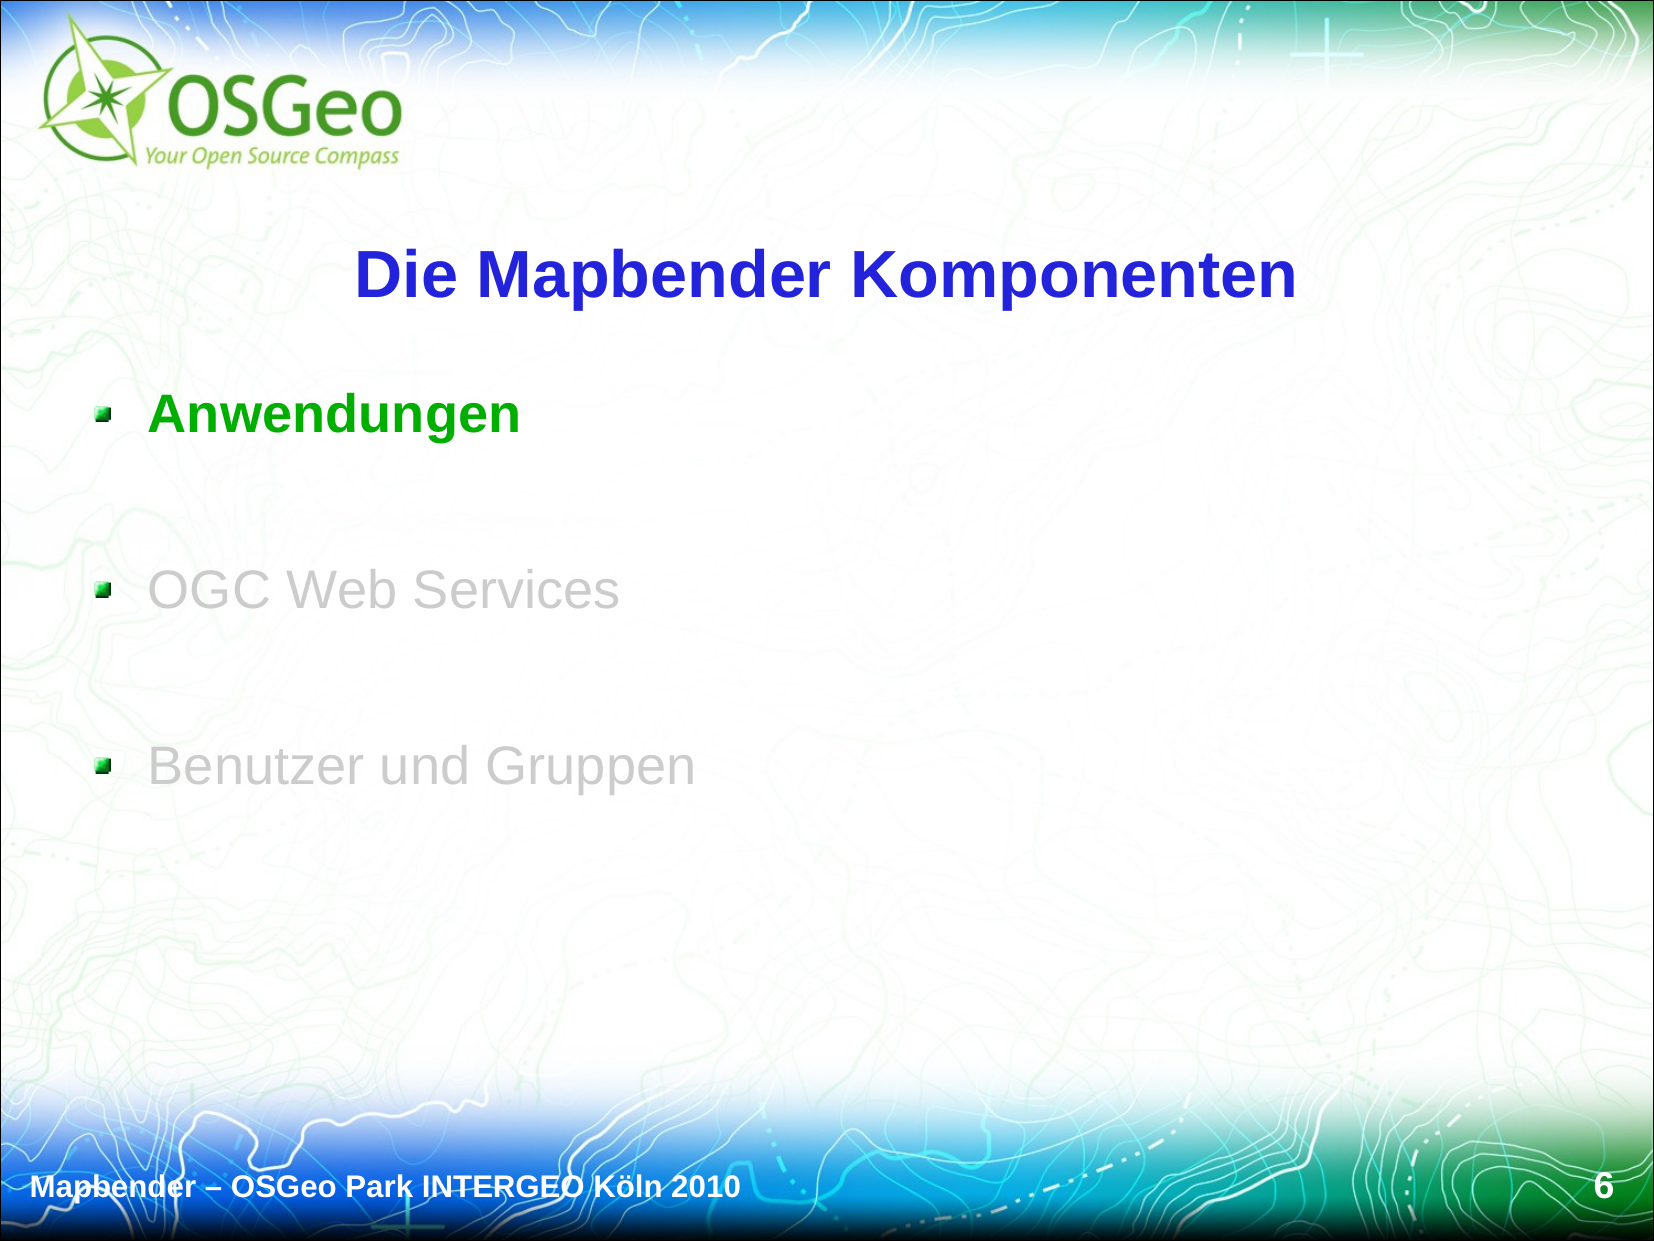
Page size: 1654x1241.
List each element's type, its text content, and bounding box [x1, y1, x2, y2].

title Die Mapbender Komponenten [82, 208, 1571, 342]
list Anwendungen OGC Web Services Benutzer und Gruppen [76, 383, 1565, 1188]
picture [1, 1, 1653, 1240]
